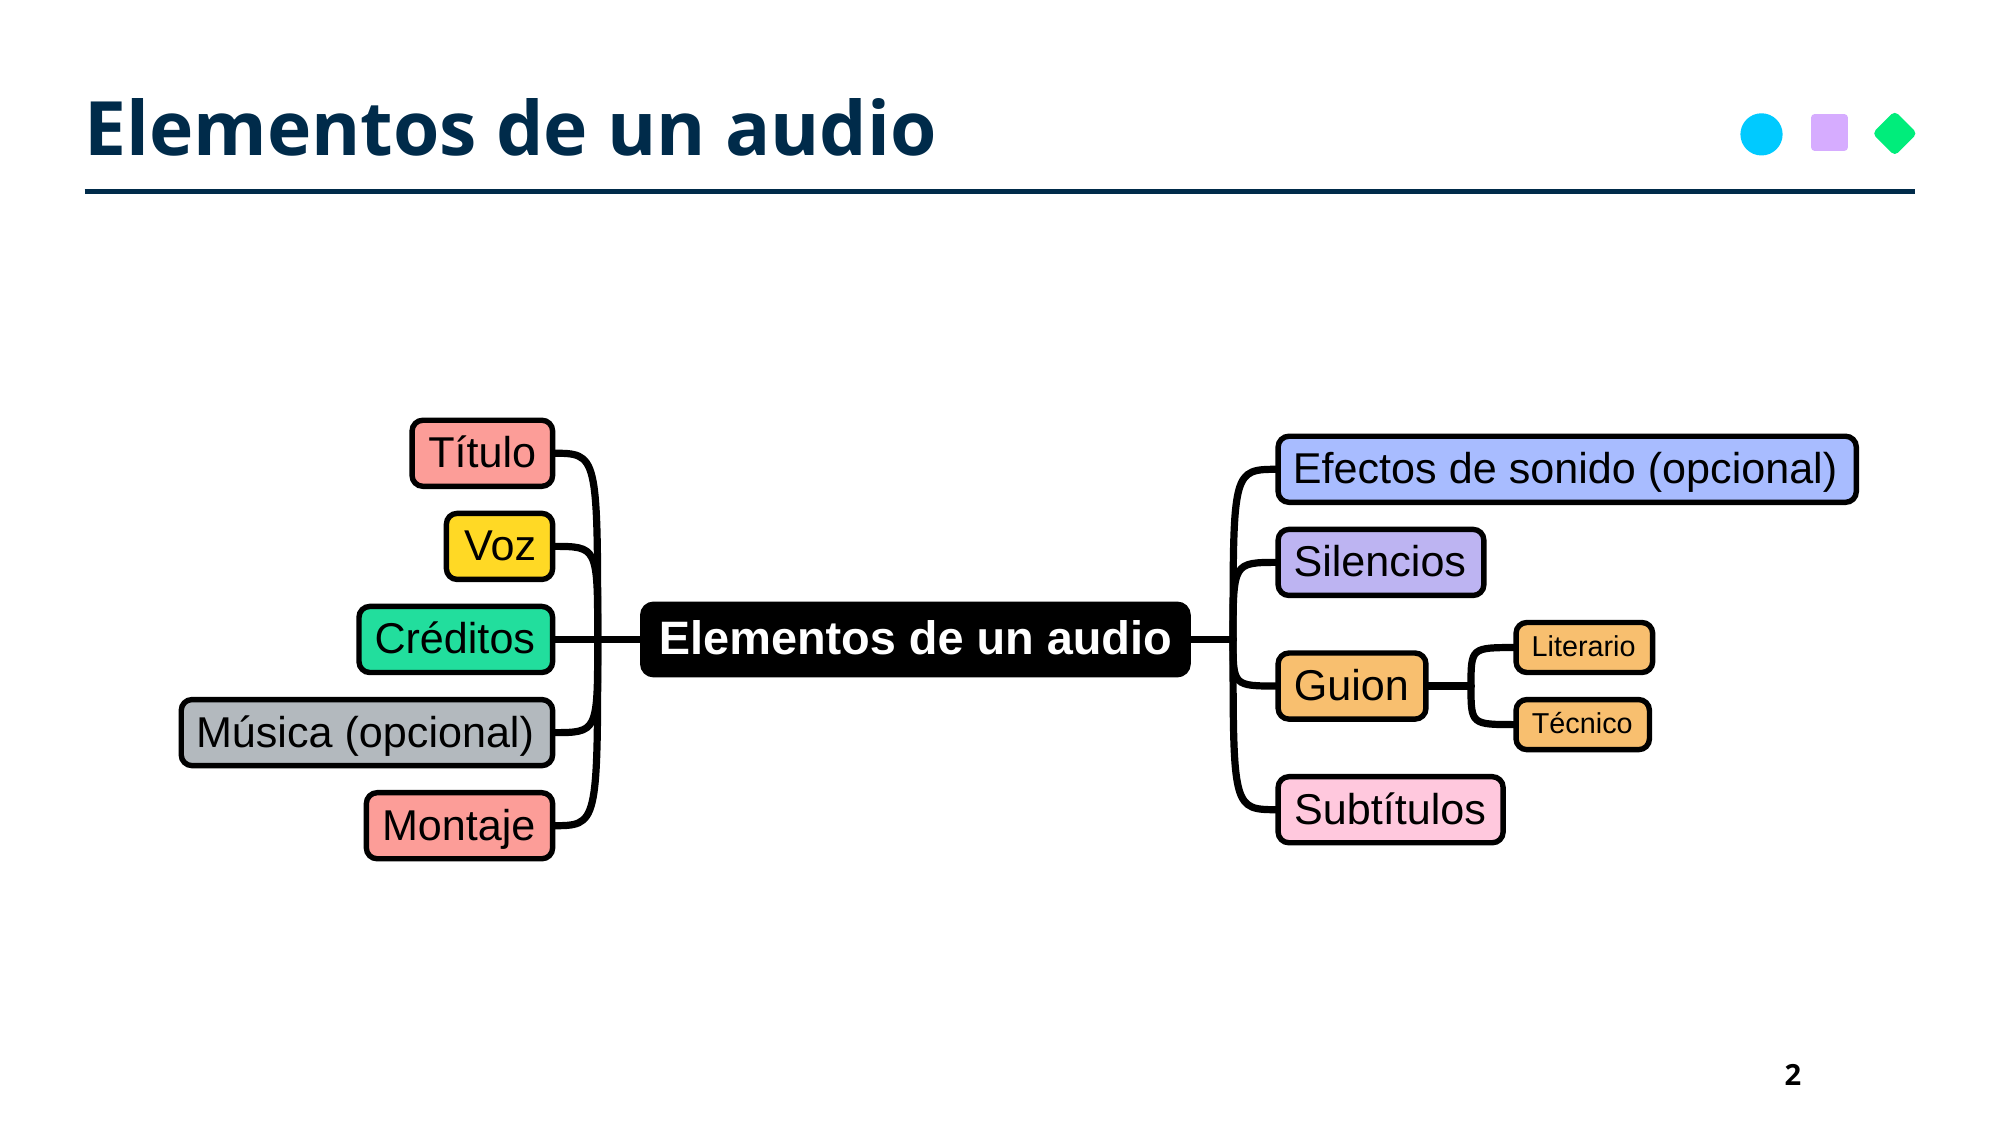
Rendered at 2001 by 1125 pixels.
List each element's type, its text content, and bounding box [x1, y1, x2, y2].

title Elementos de un audio [84, 29, 1601, 178]
picture [162, 401, 1875, 877]
